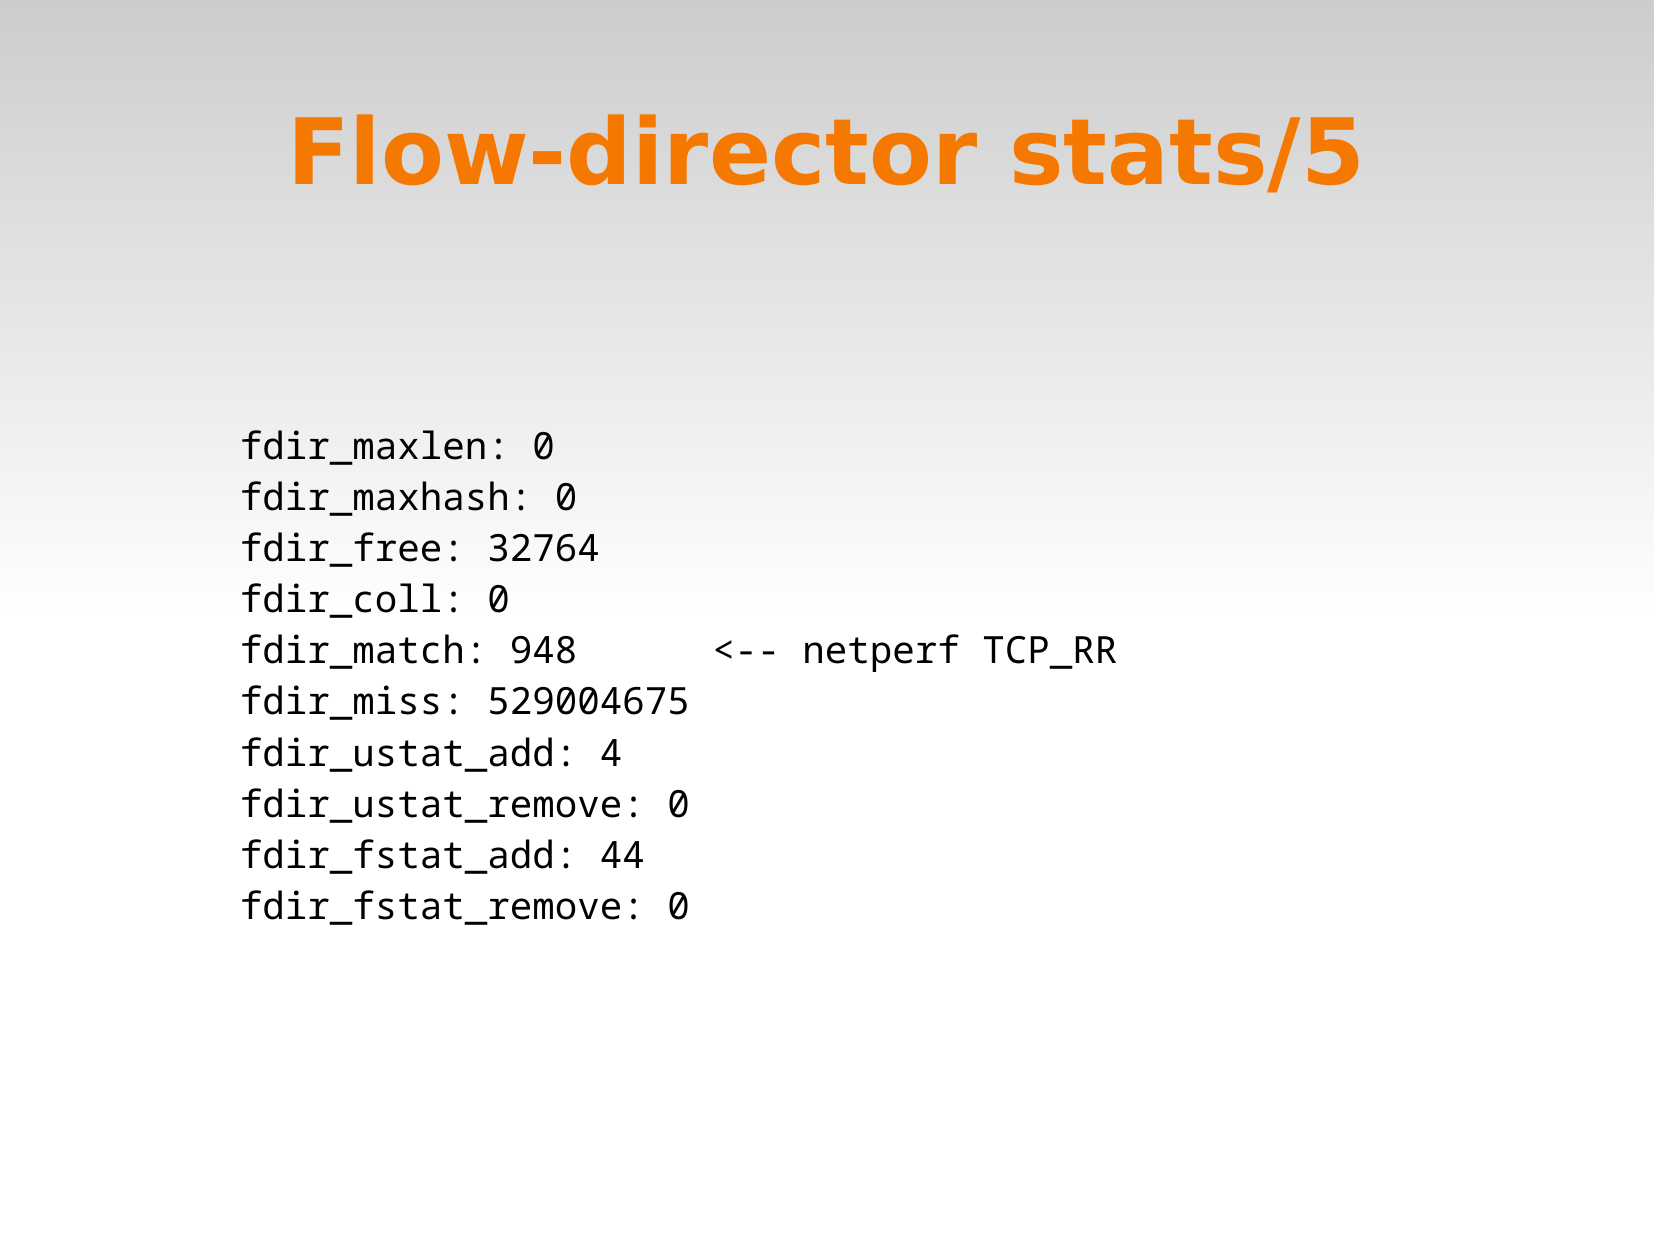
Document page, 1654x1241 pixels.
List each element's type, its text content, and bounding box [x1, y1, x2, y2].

text_box fdir_maxlen: 0 fdir_maxhash: 0 fdir_free: 32764 fdir_coll: 0 fdir_match: 948 <-- netperf TCP_RR fdir_miss: 529004675 fdir_ustat_add: 4 fdir_ustat_remove: 0 fdir_fstat_add: 44 fdir_fstat_remove: 0 [112, 412, 1134, 1161]
title Flow-director stats/5 [82, 49, 1571, 257]
text_box [84, 329, 1556, 896]
